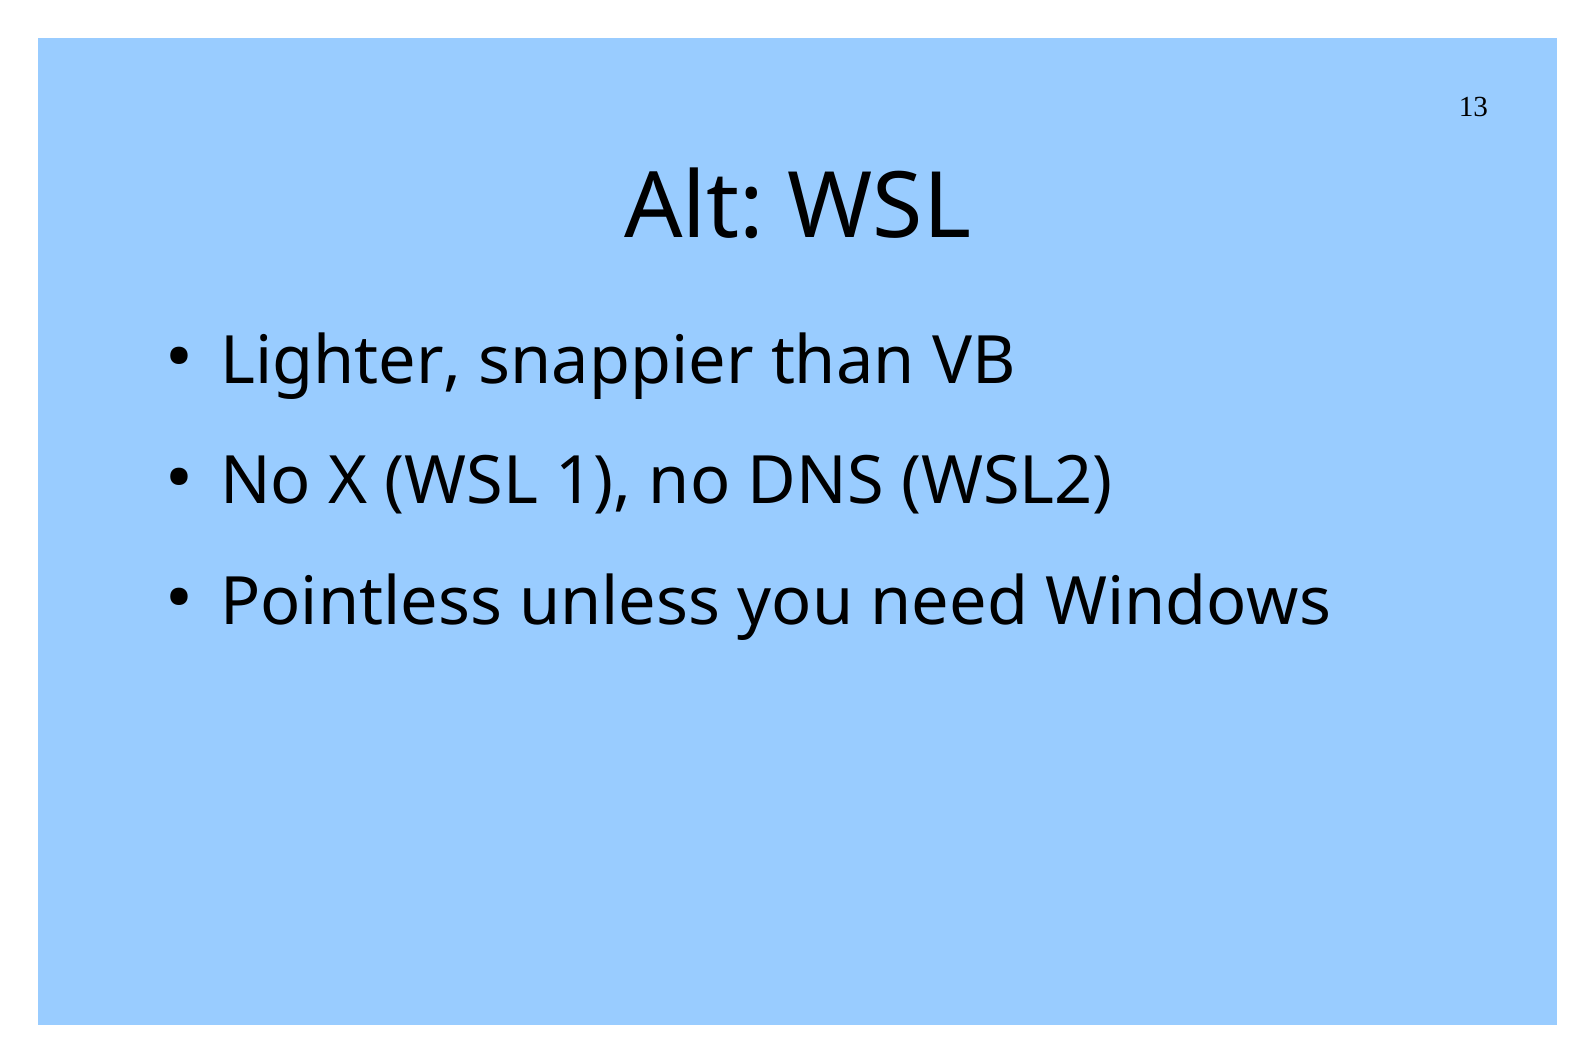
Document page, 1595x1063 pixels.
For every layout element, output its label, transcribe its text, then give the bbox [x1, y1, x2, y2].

list Lighter, snappier than VB No X (WSL 1), no DNS (WSL2) Pointless unless you need Windows [149, 312, 1447, 935]
title Alt: WSL [149, 119, 1447, 285]
